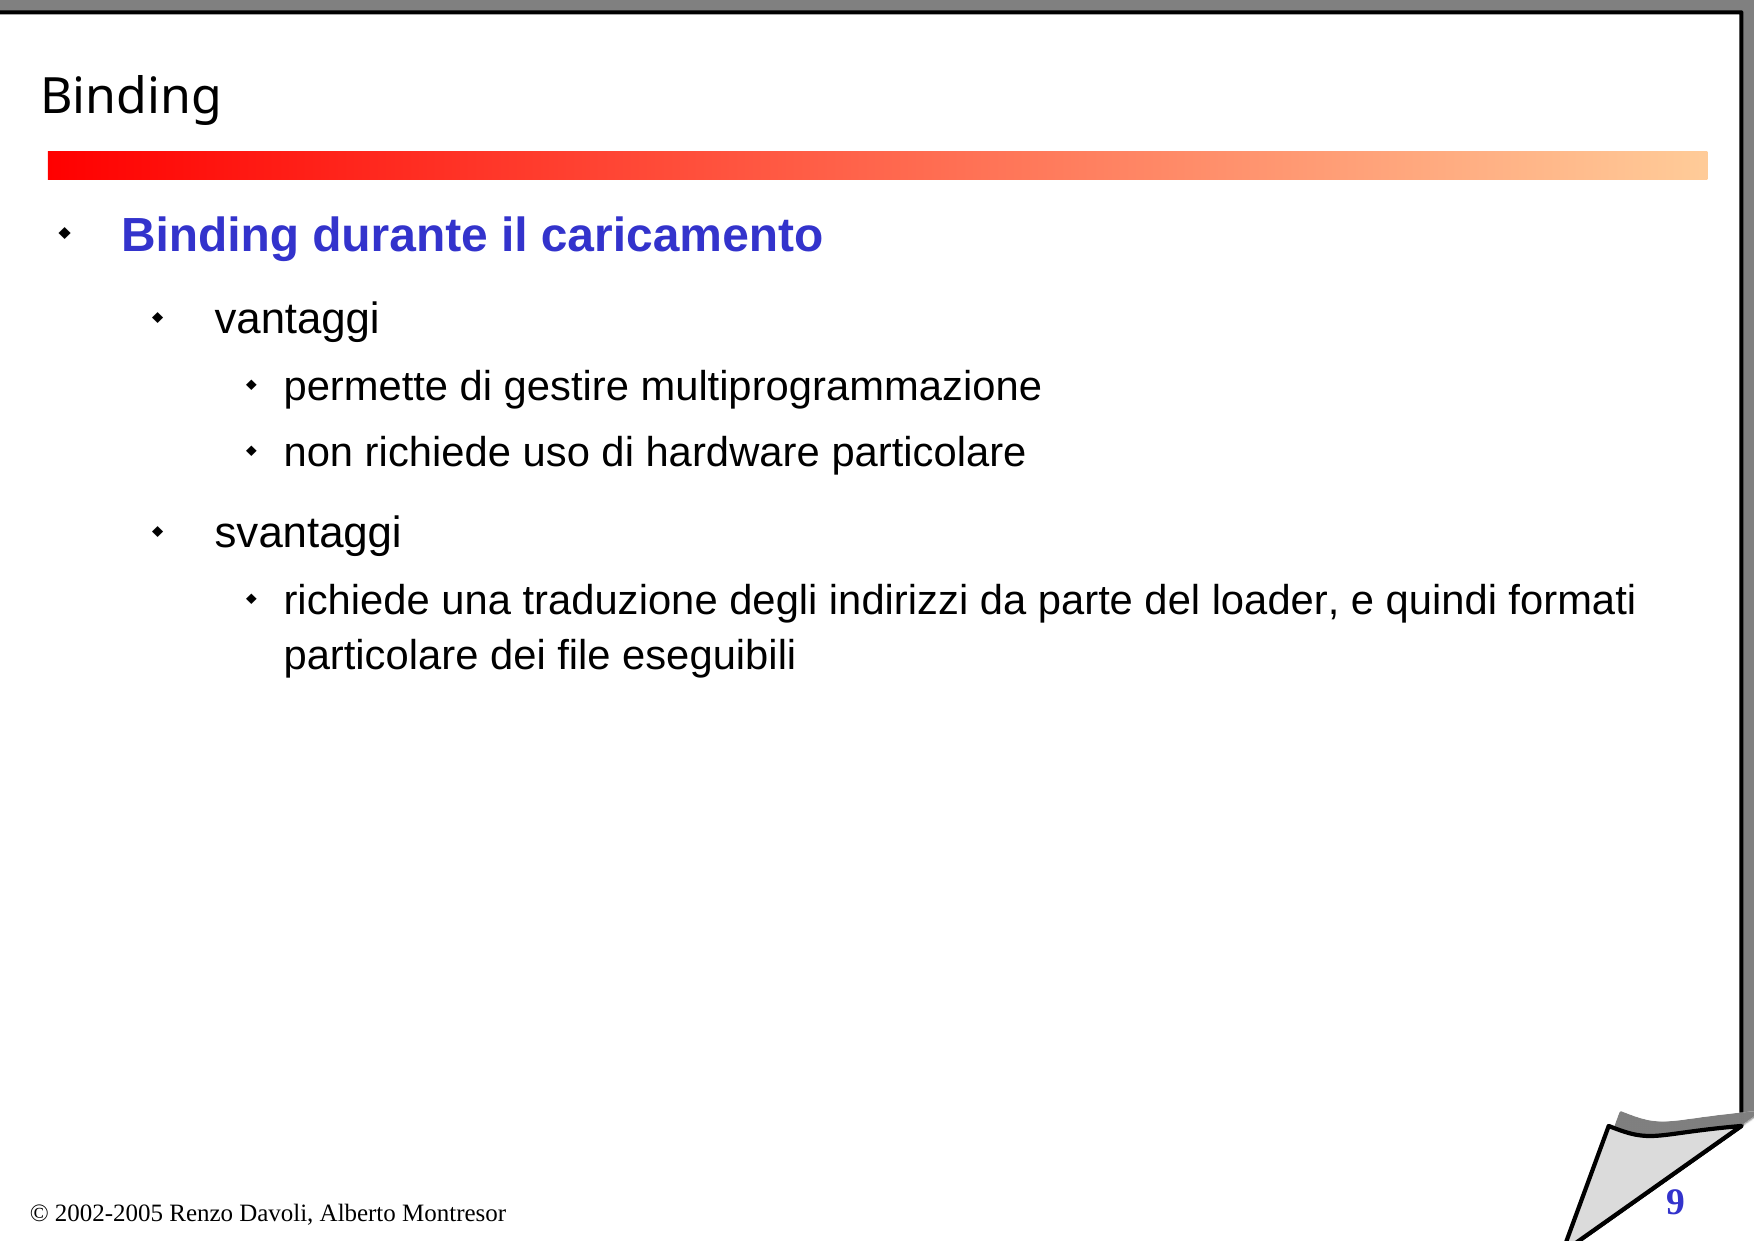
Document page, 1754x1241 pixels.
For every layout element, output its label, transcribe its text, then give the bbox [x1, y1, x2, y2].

list Binding durante il caricamento vantaggi permette di gestire multiprogrammazione non richiede uso di hardware particolare svantaggi richiede una traduzione degli indirizzi da parte del loader, e quindi formati particolare dei file eseguibili [58, 206, 1696, 815]
title Binding [40, 49, 1714, 144]
text_box MMU [750, 152, 754, 179]
